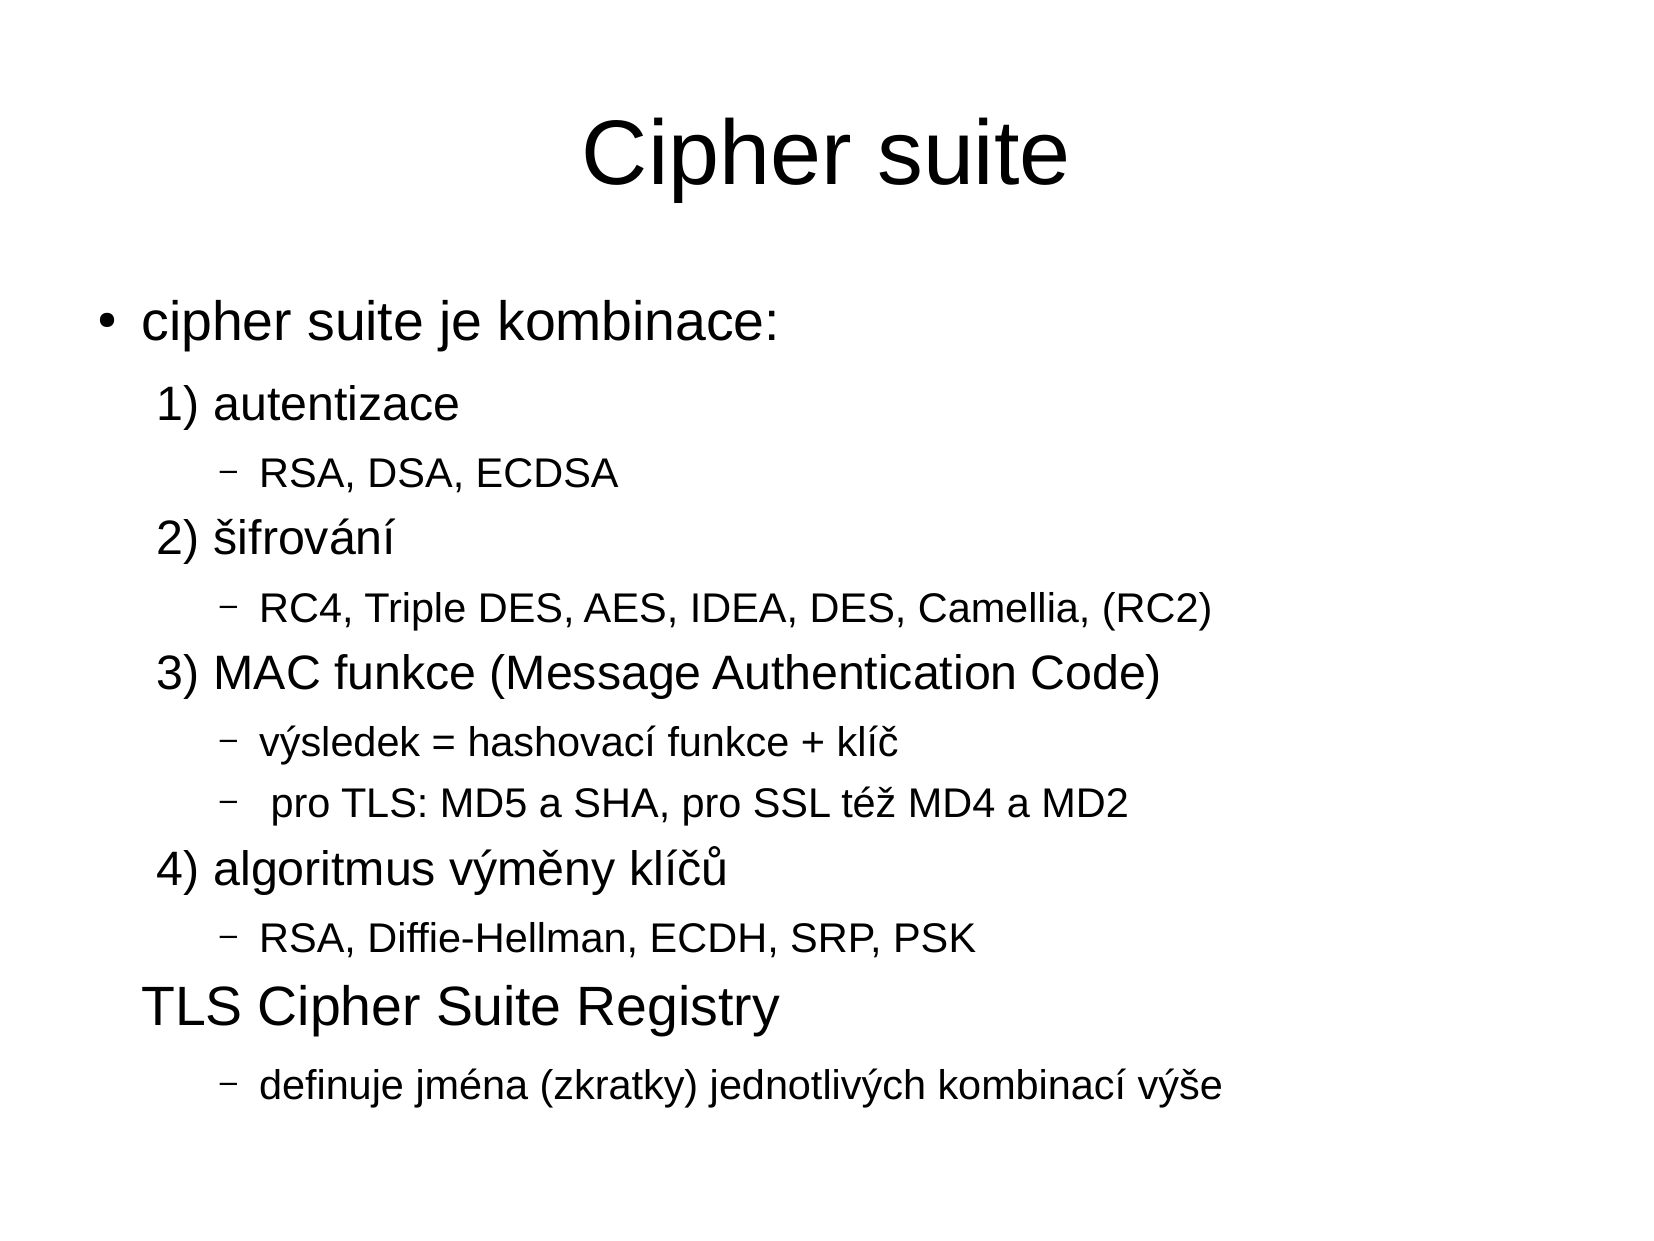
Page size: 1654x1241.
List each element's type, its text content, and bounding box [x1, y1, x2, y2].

title Cipher suite [82, 49, 1571, 257]
list cipher suite je kombinace: autentizace RSA, DSA, ECDSA šifrování RC4, Triple DES, AES, IDEA, DES, Camellia, (RC2) MAC funkce (Message Authentication Code) výsledek = hashovací funkce + klíč pro TLS: MD5 a SHA, pro SSL též MD4 a MD2 algoritmus výměny klíčů RSA, Diffie-Hellman, ECDH, SRP, PSK TLS Cipher Suite Registry definuje jména (zkratky) jednotlivých kombinací výše [82, 290, 1571, 1109]
